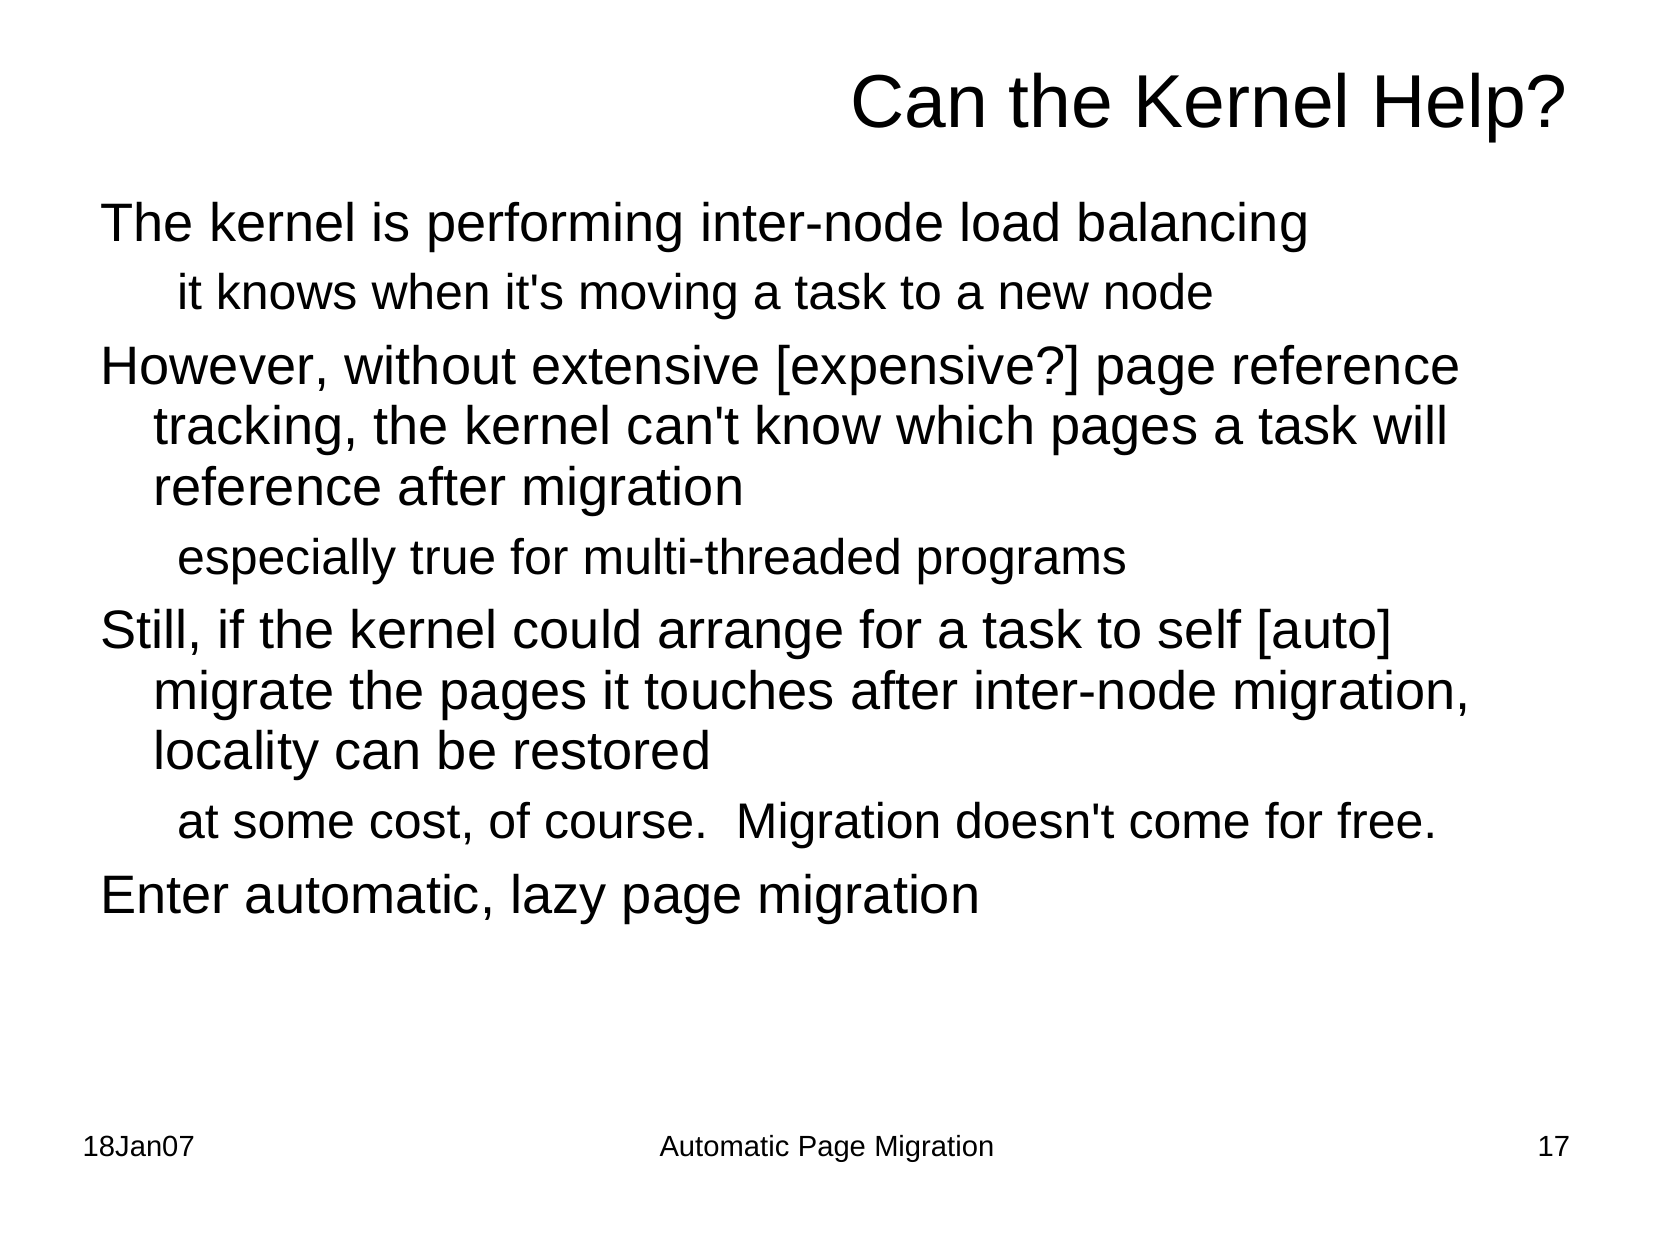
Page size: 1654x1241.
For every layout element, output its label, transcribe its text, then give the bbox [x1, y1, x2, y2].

title Can the Kernel Help? [80, 45, 1569, 159]
list The kernel is performing inter-node load balancing it knows when it's moving a task to a new node However, without extensive [expensive?] page reference tracking, the kernel can't know which pages a task will reference after migration especially true for multi-threaded programs Still, if the kernel could arrange for a task to self [auto] migrate the pages it touches after inter-node migration, locality can be restored at some cost, of course. Migration doesn't come for free. Enter automatic, lazy page migration [82, 192, 1571, 1109]
